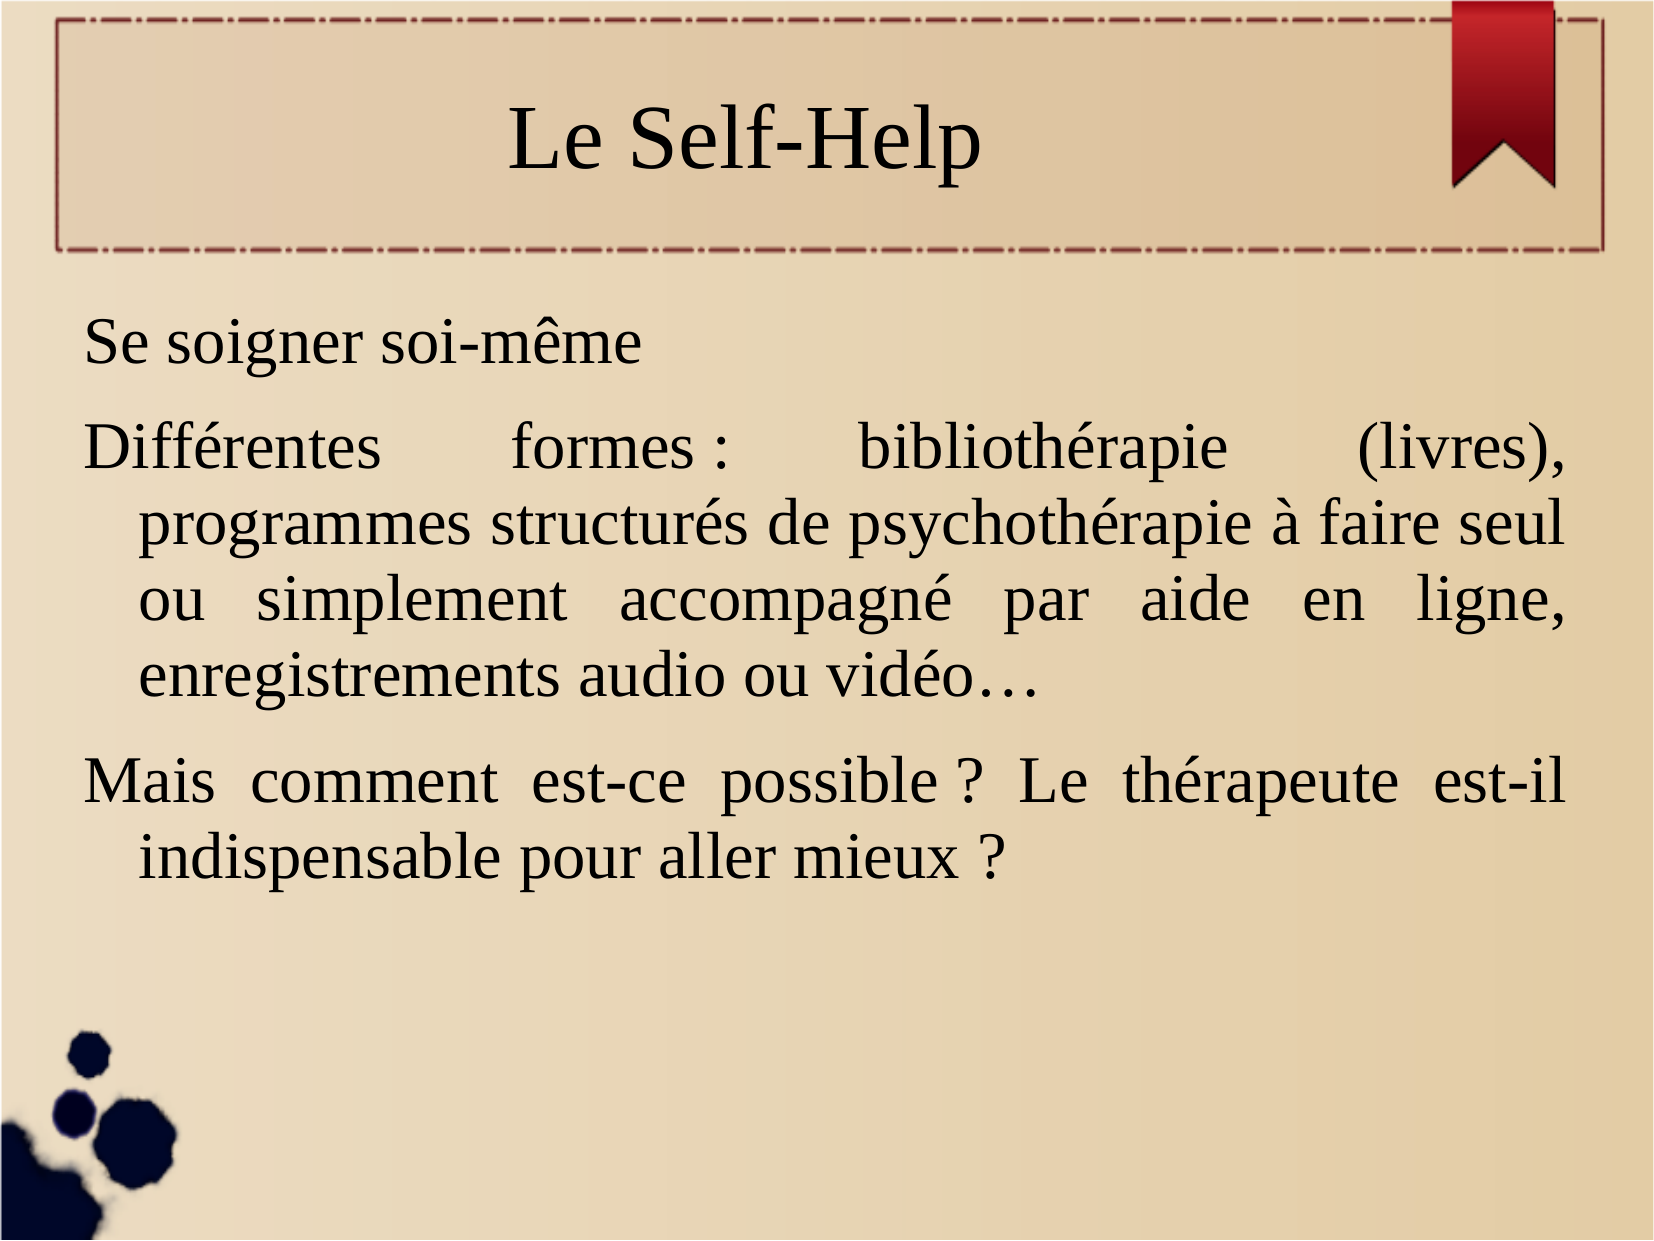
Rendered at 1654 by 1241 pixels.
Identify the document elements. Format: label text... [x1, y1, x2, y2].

picture [0, 0, 1654, 1240]
title Le Self-Help [82, 47, 1410, 227]
list Se soigner soi-même Différentes formes : bibliothérapie (livres), programmes structurés de psychothérapie à faire seul ou simplement accompagné par aide en ligne, enregistrements audio ou vidéo… Mais comment est-ce possible ? Le thérapeute est-il indispensable pour aller mieux ? [82, 299, 1570, 1017]
